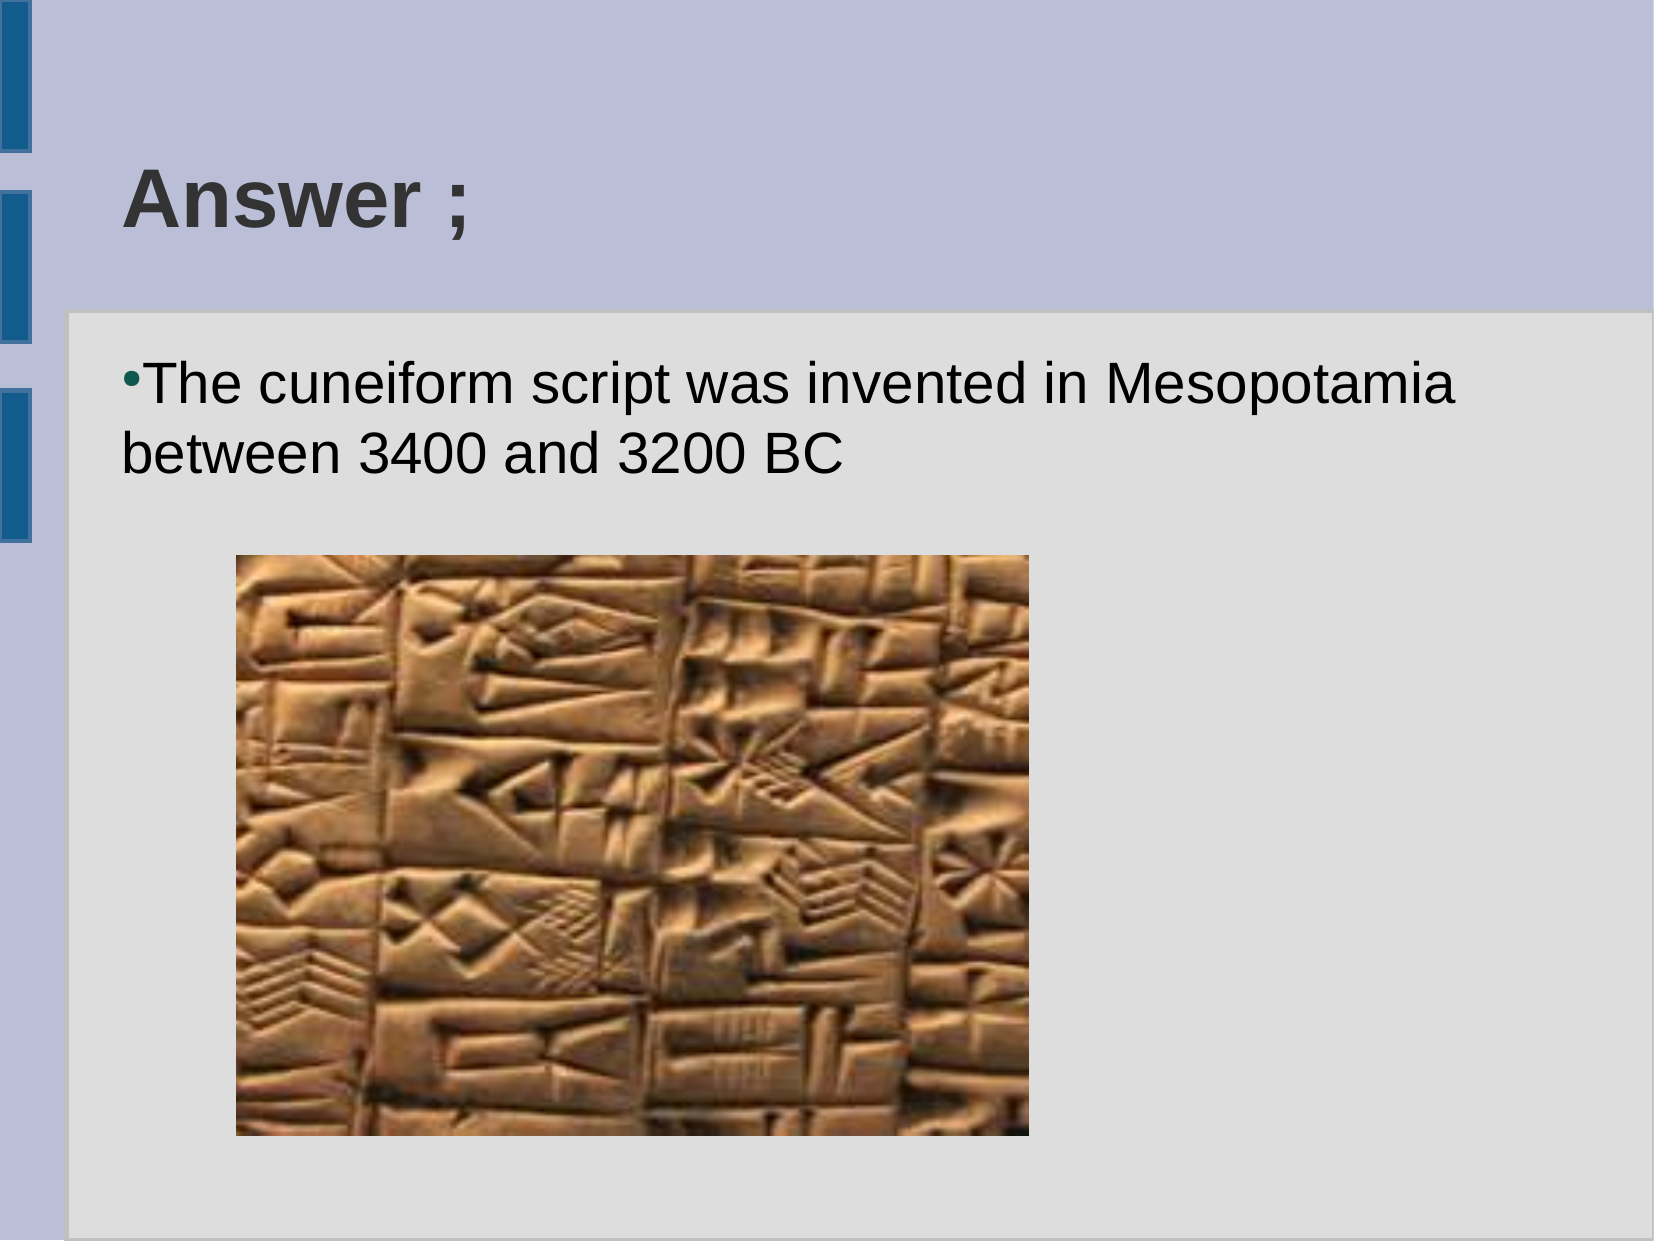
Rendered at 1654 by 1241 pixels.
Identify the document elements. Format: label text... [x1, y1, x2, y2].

list The cuneiform script was invented in Mesopotamia between 3400 and 3200 BC [121, 344, 1534, 1127]
title Answer ; [121, 91, 1534, 299]
picture [236, 555, 1029, 1136]
